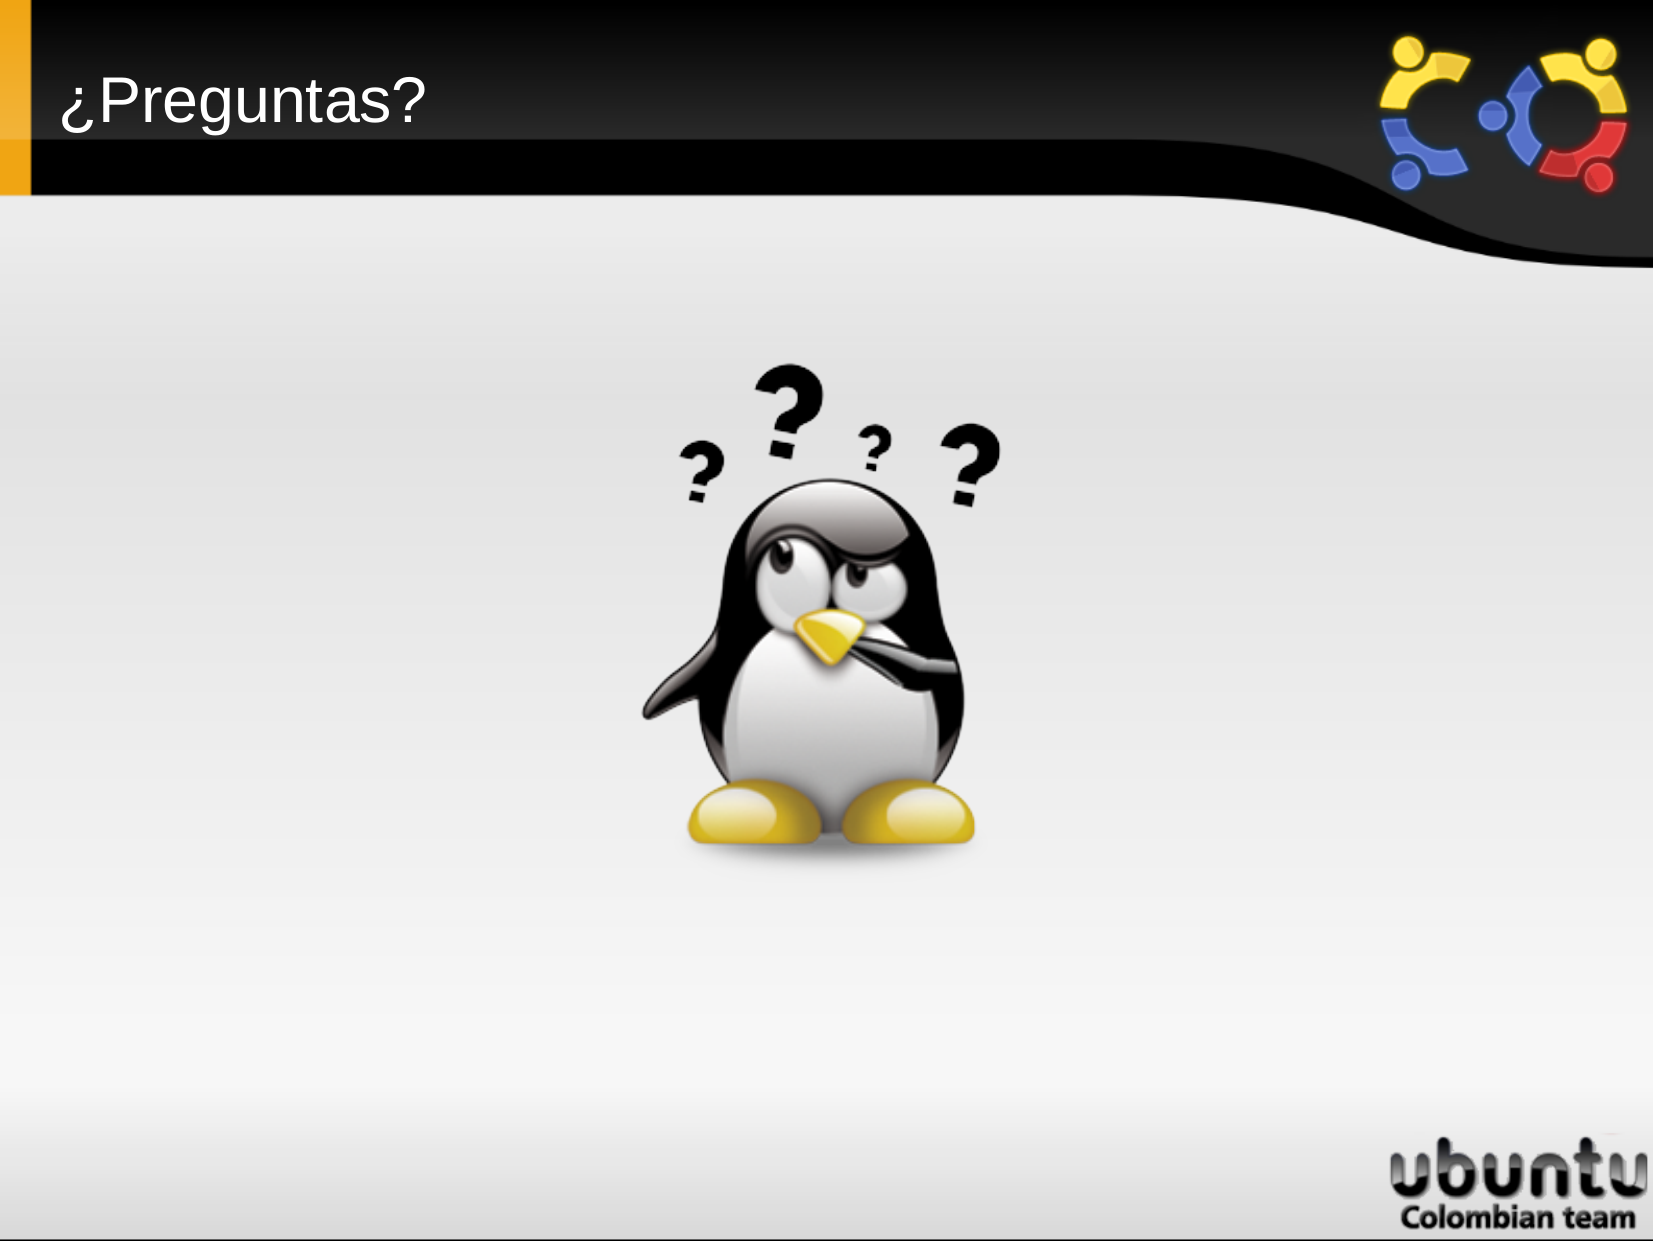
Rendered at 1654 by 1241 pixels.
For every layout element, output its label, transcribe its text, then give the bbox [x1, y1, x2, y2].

picture [0, 0, 1653, 1241]
title ¿Preguntas? [59, 48, 1376, 153]
